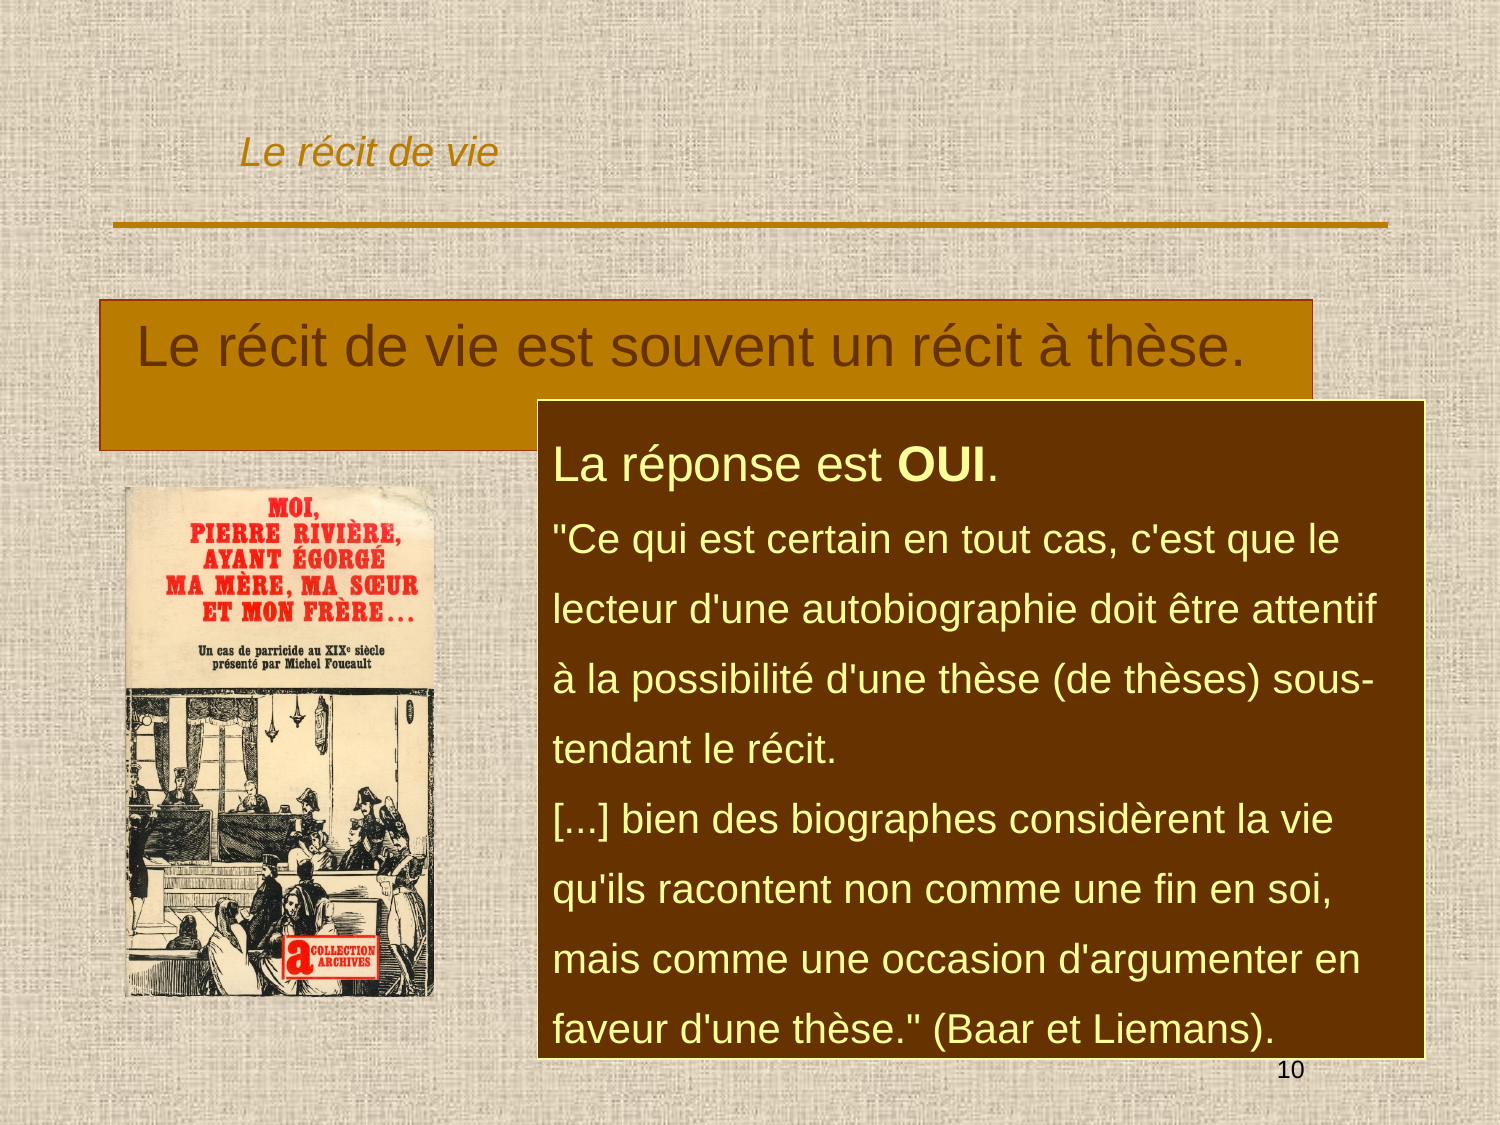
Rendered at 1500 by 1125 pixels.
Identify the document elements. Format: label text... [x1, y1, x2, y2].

text_box Le récit de vie est souvent un récit à thèse. Oui / Non ? [99, 299, 1313, 451]
picture [0, 0, 1500, 1125]
text_box Le récit de vie [224, 116, 515, 183]
text_box La réponse est OUI. "Ce qui est certain en tout cas, c'est que le lecteur d'une autobiographie doit être attentif à la possibilité d'une thèse (de thèses) sous-tendant le récit. [...] bien des biographes considèrent la vie qu'ils racontent non comme une fin en soi, mais comme une occasion d'argumenter en faveur d'une thèse." (Baar et Liemans). [537, 399, 1426, 1060]
